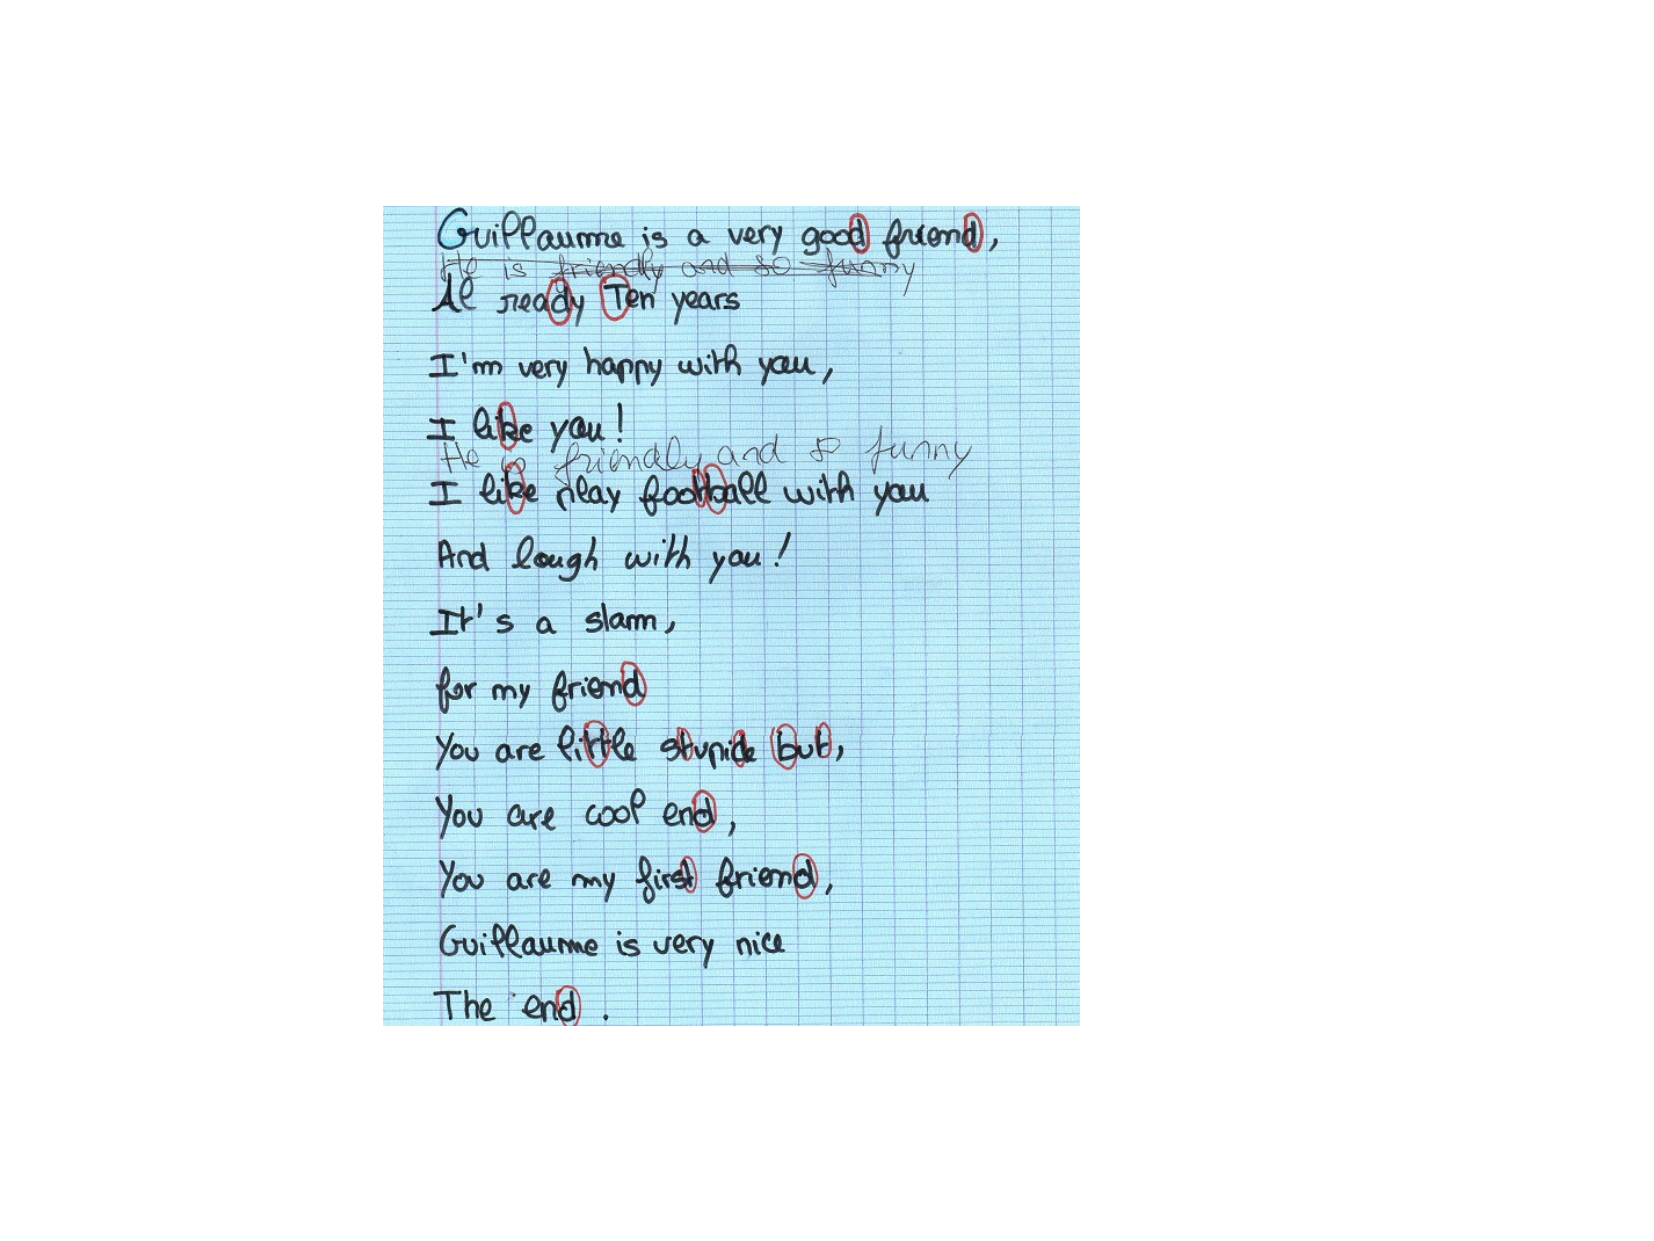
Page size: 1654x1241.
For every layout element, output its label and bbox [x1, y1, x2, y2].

picture [383, 206, 1080, 1026]
